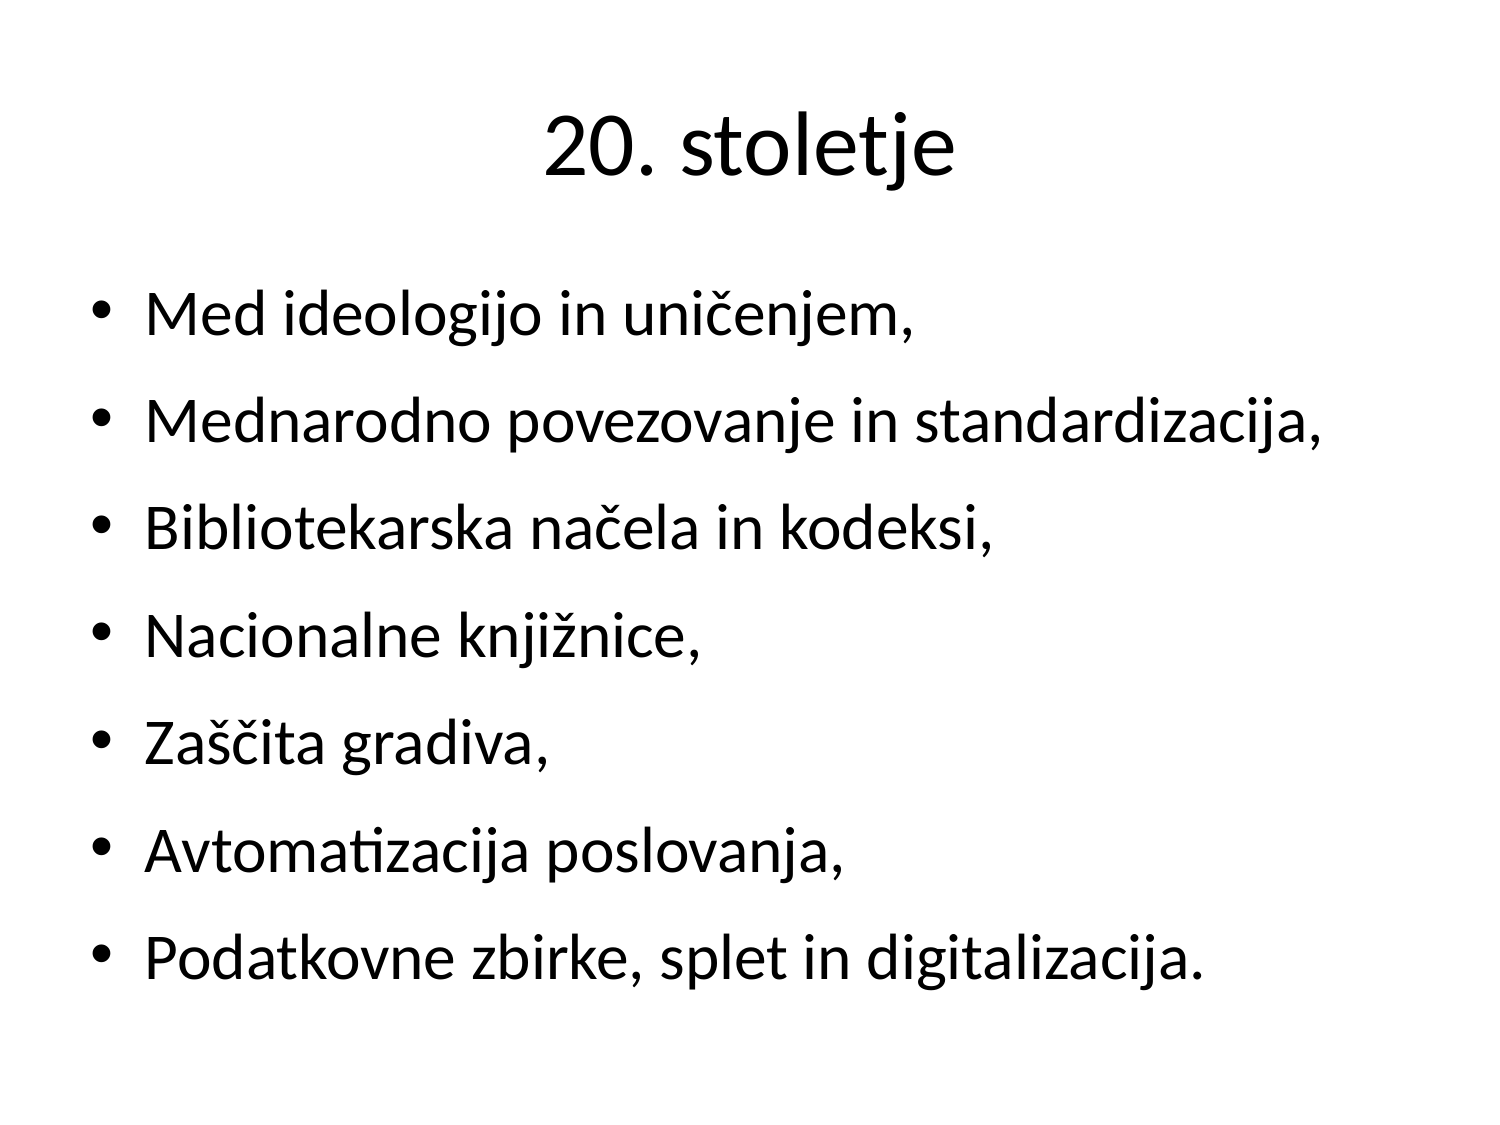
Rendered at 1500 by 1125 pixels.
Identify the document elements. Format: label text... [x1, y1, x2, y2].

list Med ideologijo in uničenjem, Mednarodno povezovanje in standardizacija, Bibliotekarska načela in kodeksi, Nacionalne knjižnice, Zaščita gradiva, Avtomatizacija poslovanja, Podatkovne zbirke, splet in digitalizacija. [75, 262, 1425, 1005]
title 20. stoletje [75, 45, 1425, 233]
